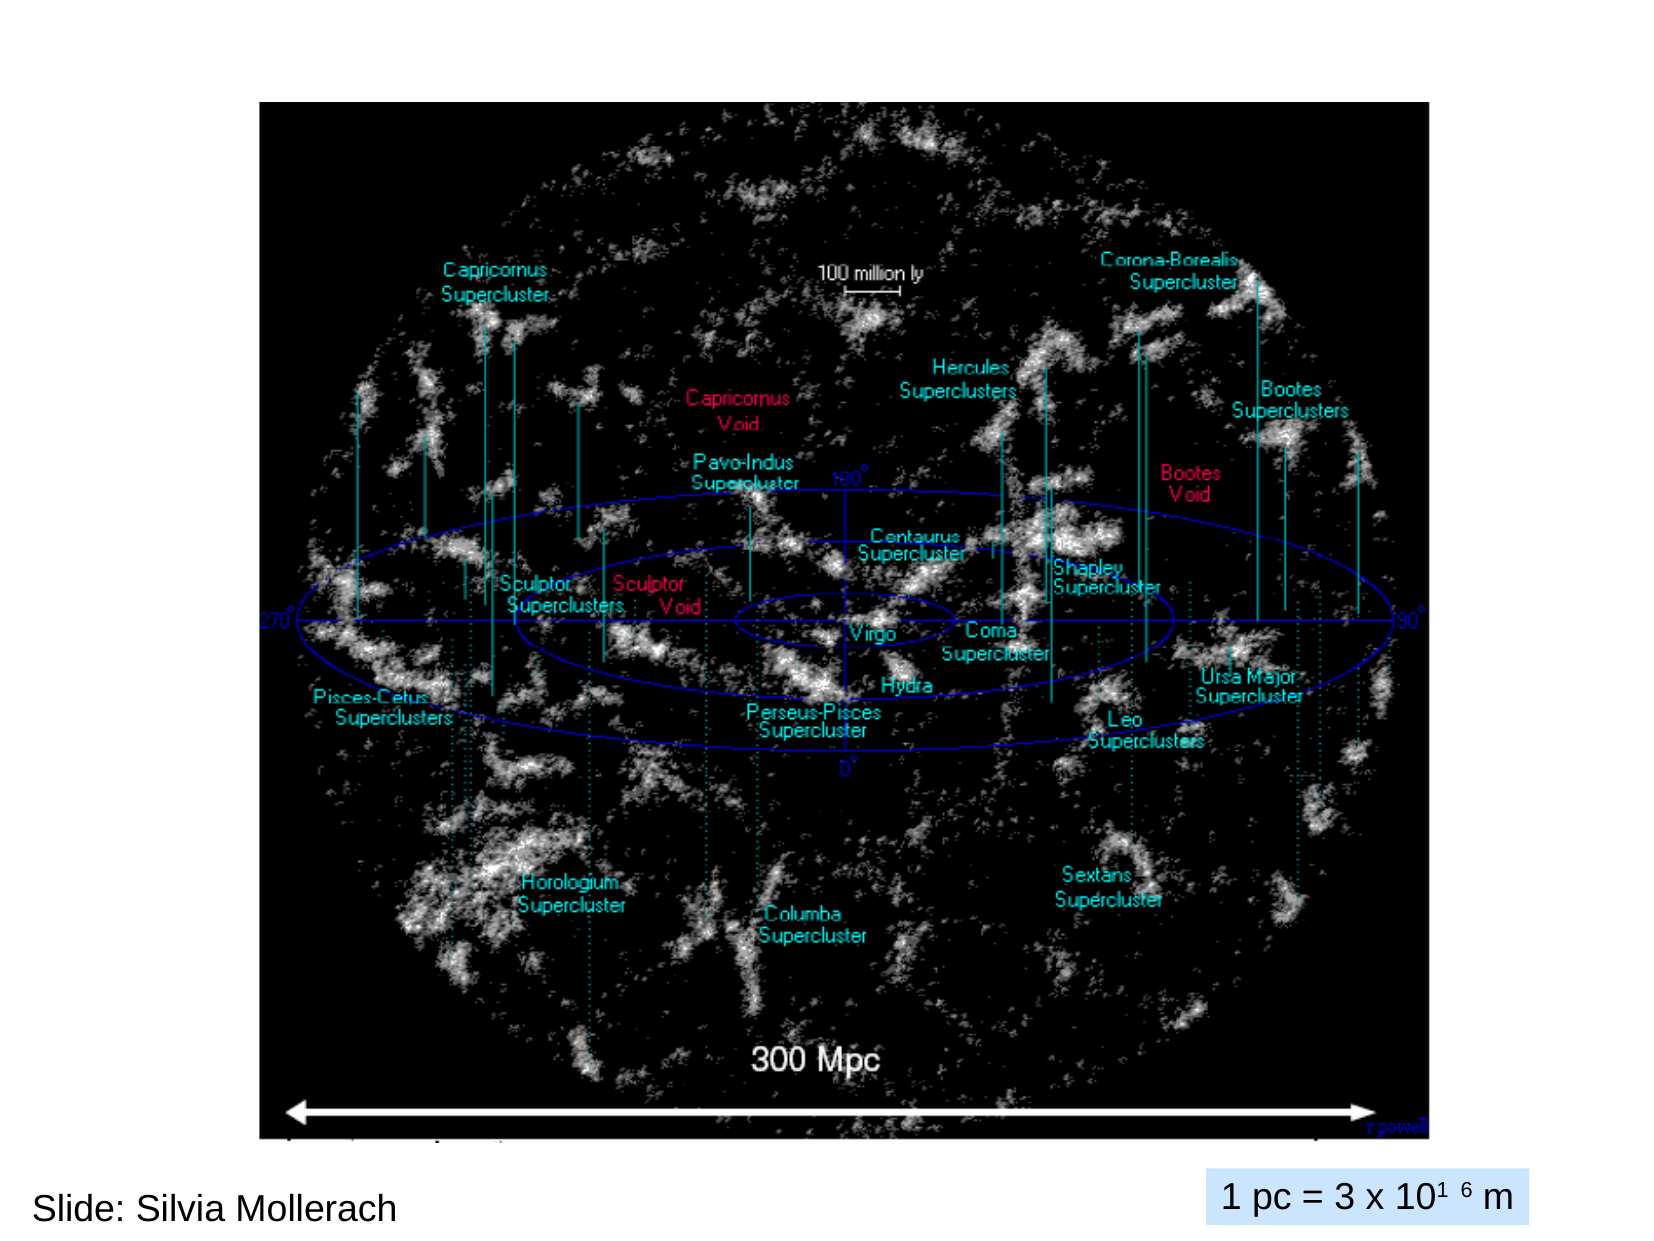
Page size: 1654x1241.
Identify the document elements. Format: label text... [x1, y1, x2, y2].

text_box Slide: Silvia Mollerach [17, 1180, 413, 1238]
picture [258, 102, 1433, 1143]
text_box 1 pc = 3 x 101 6 m [1206, 1168, 1530, 1226]
